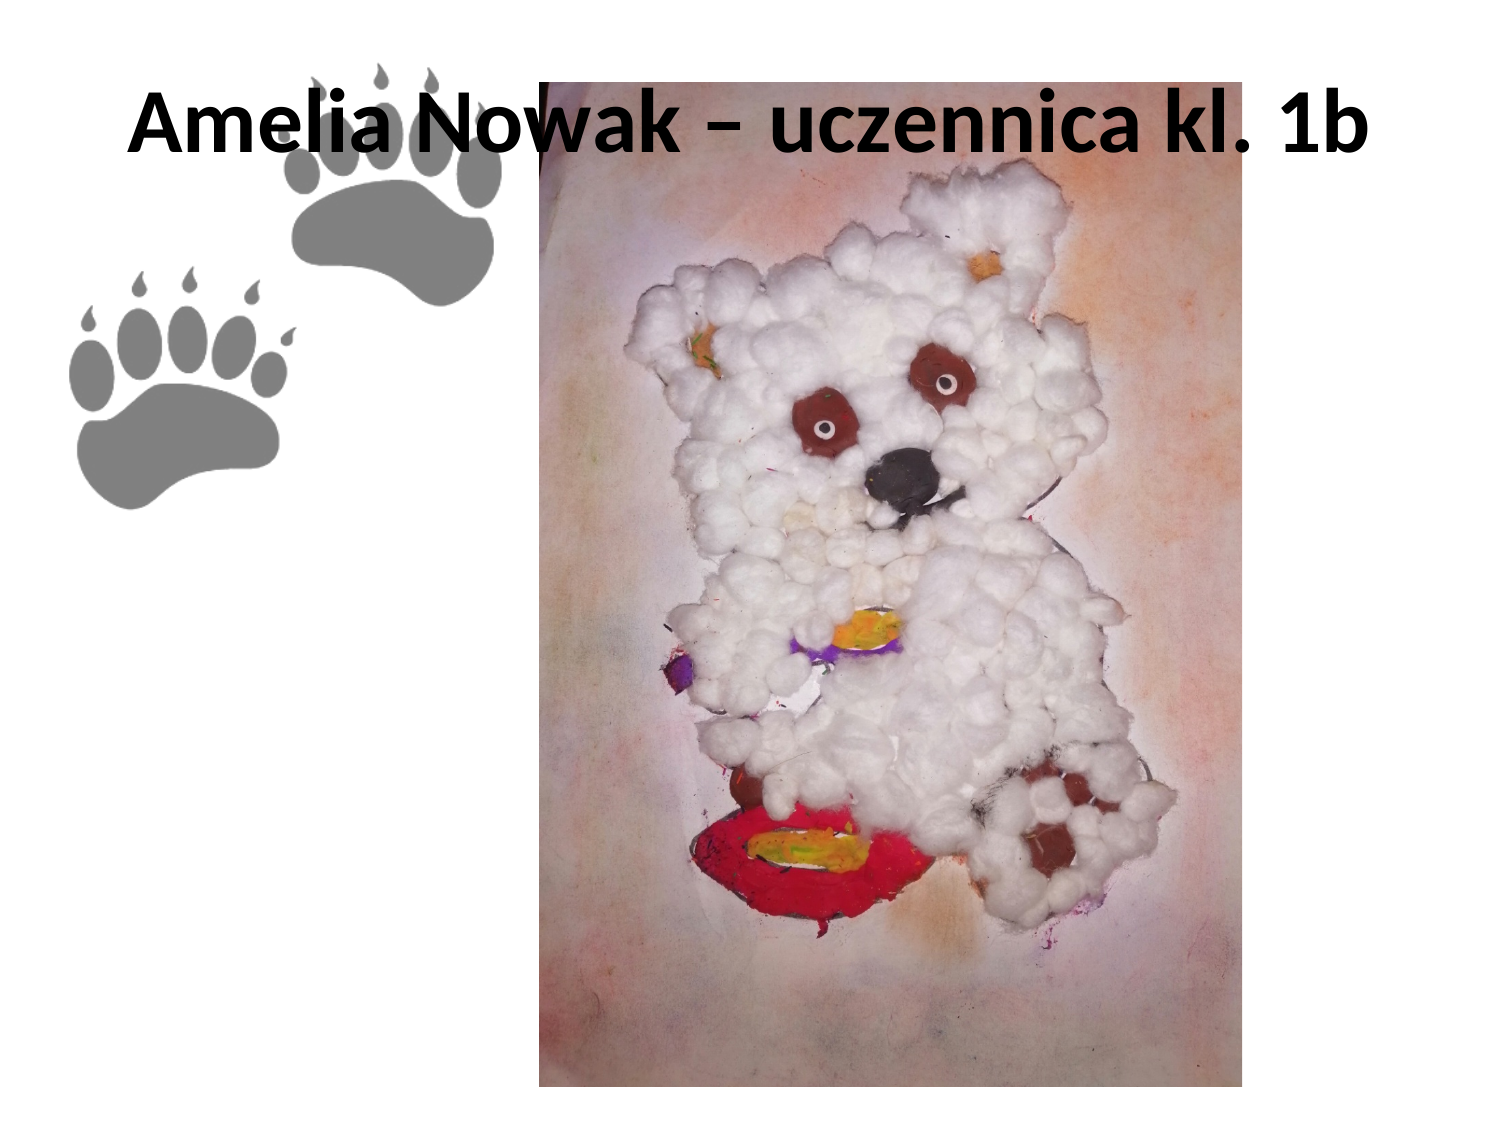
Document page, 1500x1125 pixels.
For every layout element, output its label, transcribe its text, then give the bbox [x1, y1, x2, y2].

picture [58, 46, 516, 521]
picture [539, 188, 1243, 1087]
title Amelia Nowak – uczennica kl. 1b [75, 45, 1426, 188]
